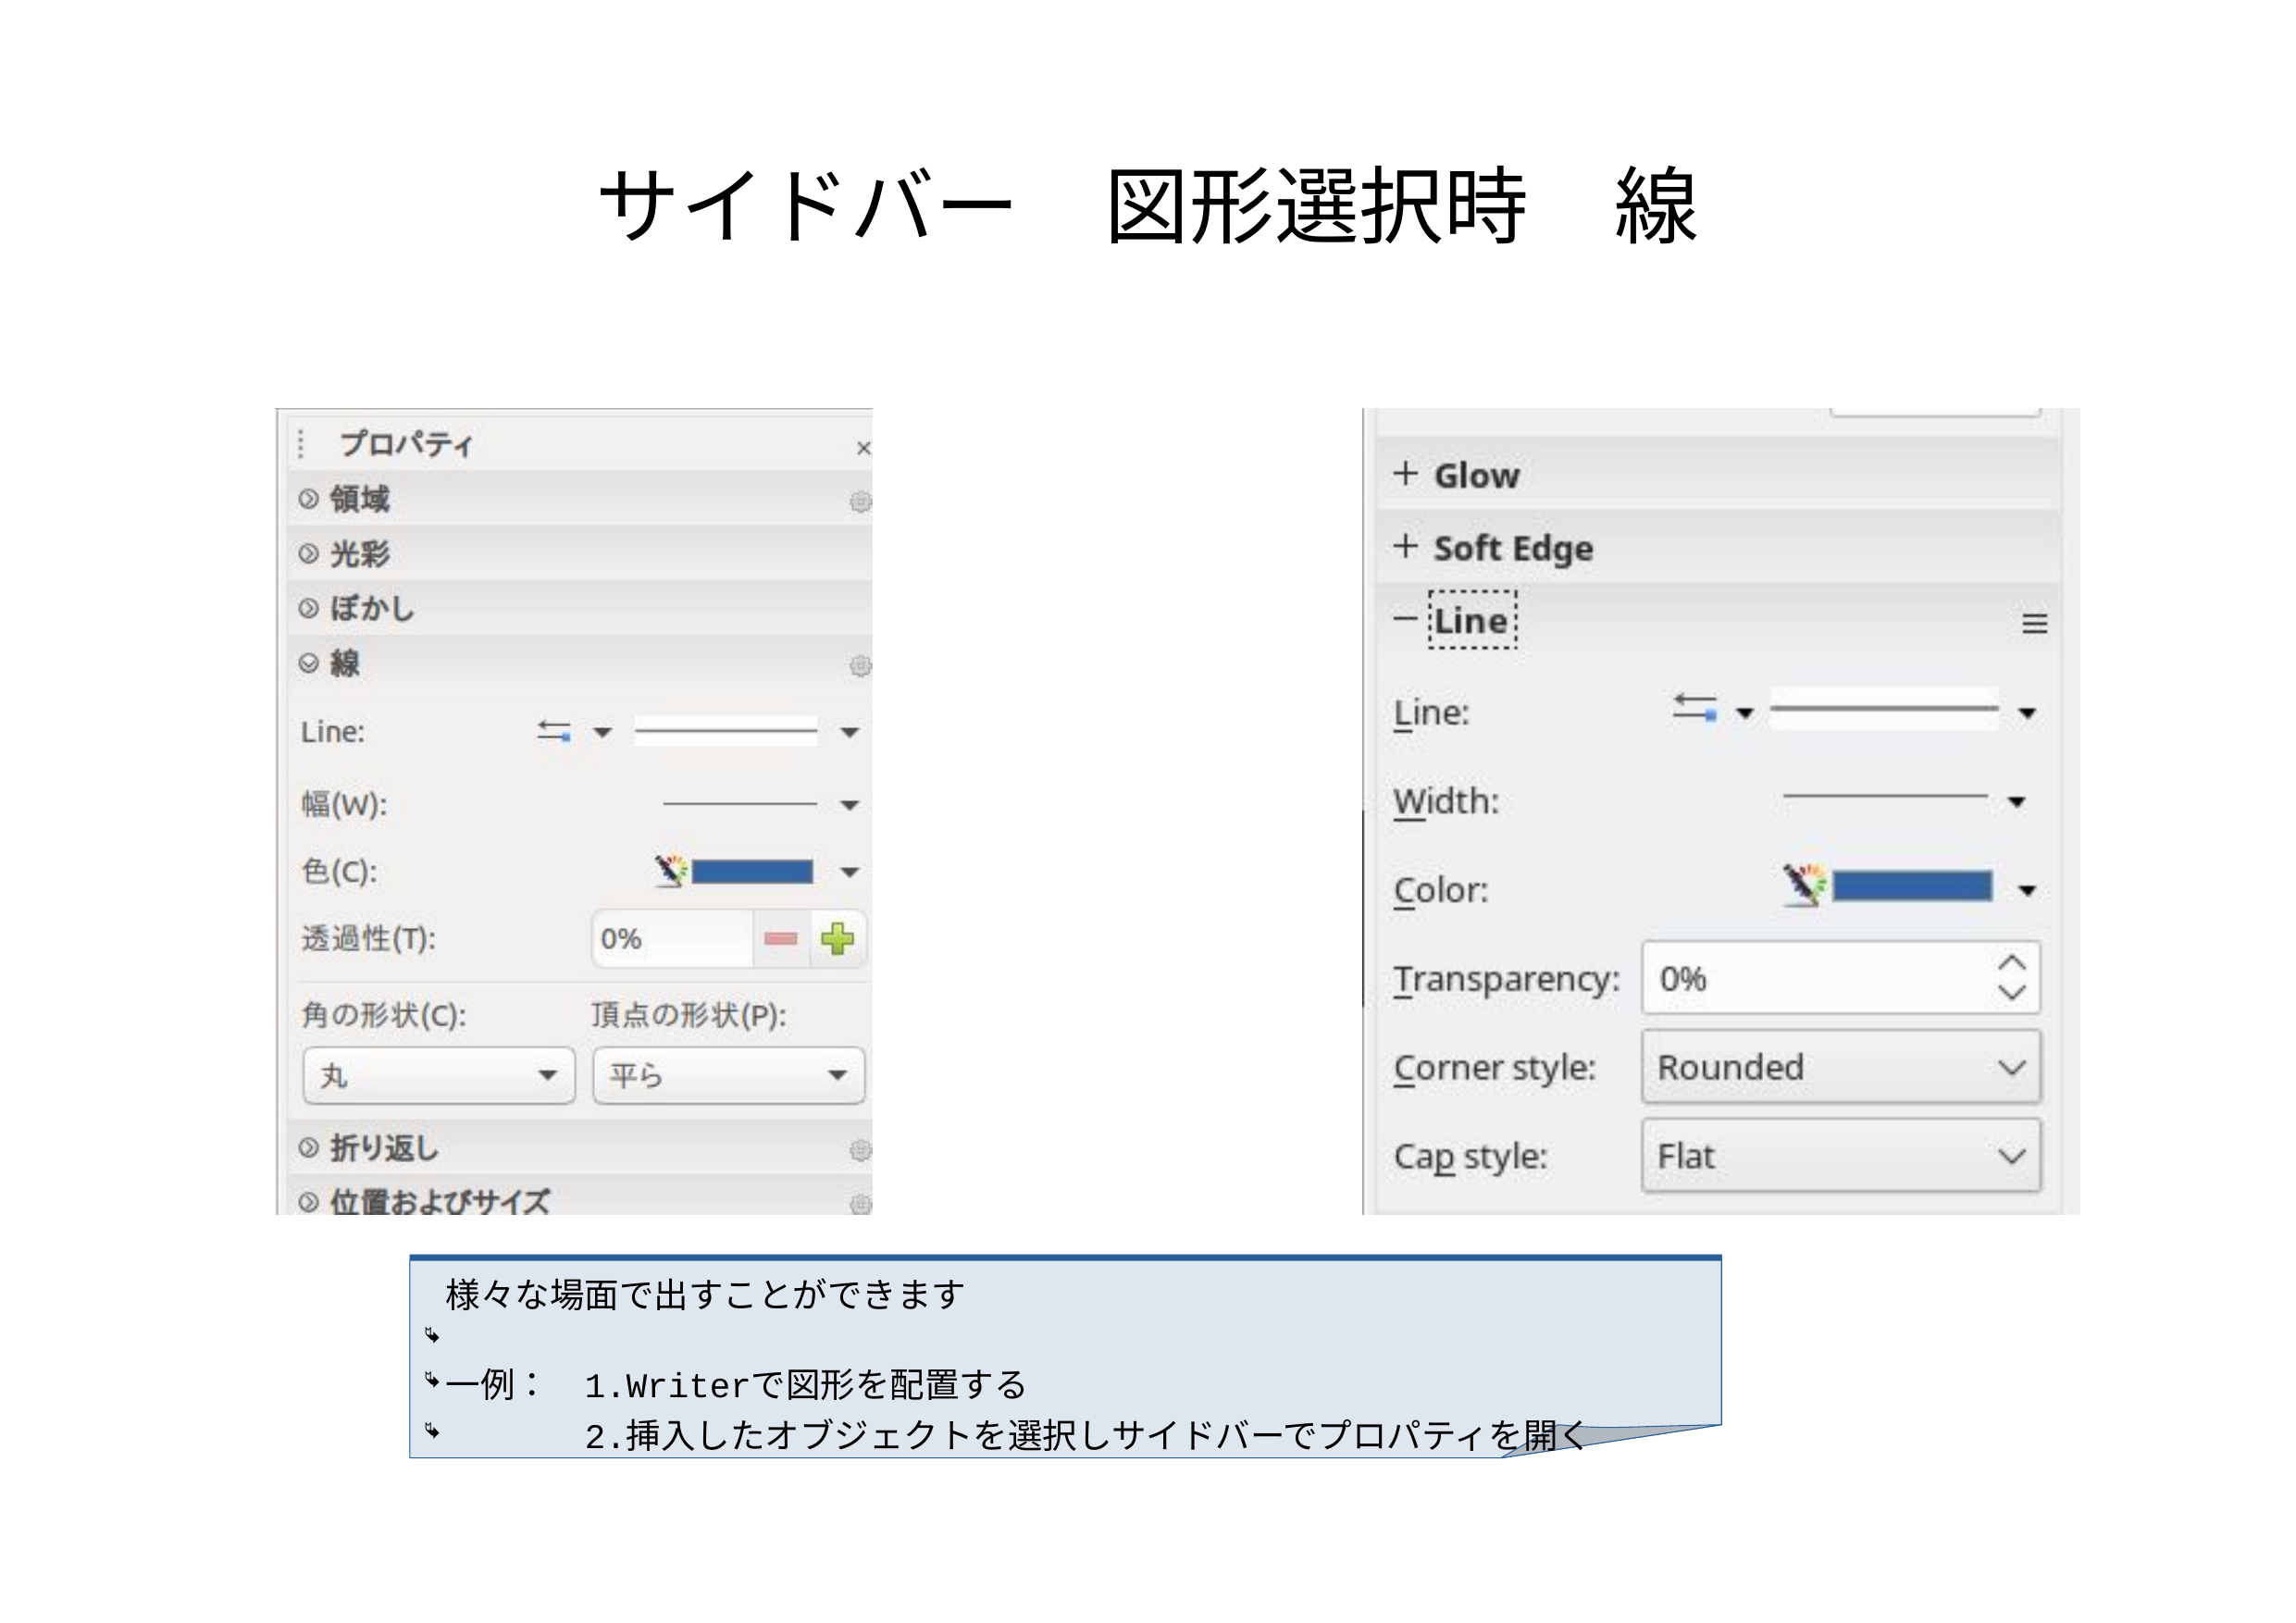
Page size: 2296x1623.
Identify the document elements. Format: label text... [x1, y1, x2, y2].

picture [275, 408, 873, 1215]
text_box 様々な場面で出すことができます 一例： 1.Writerで図形を配置する 2.挿入したオブジェクトを選択しサイドバーでプロパティを開く [409, 1260, 1722, 1458]
title サイドバー 図形選択時 線 [115, 64, 2181, 336]
picture [1362, 408, 2080, 1215]
